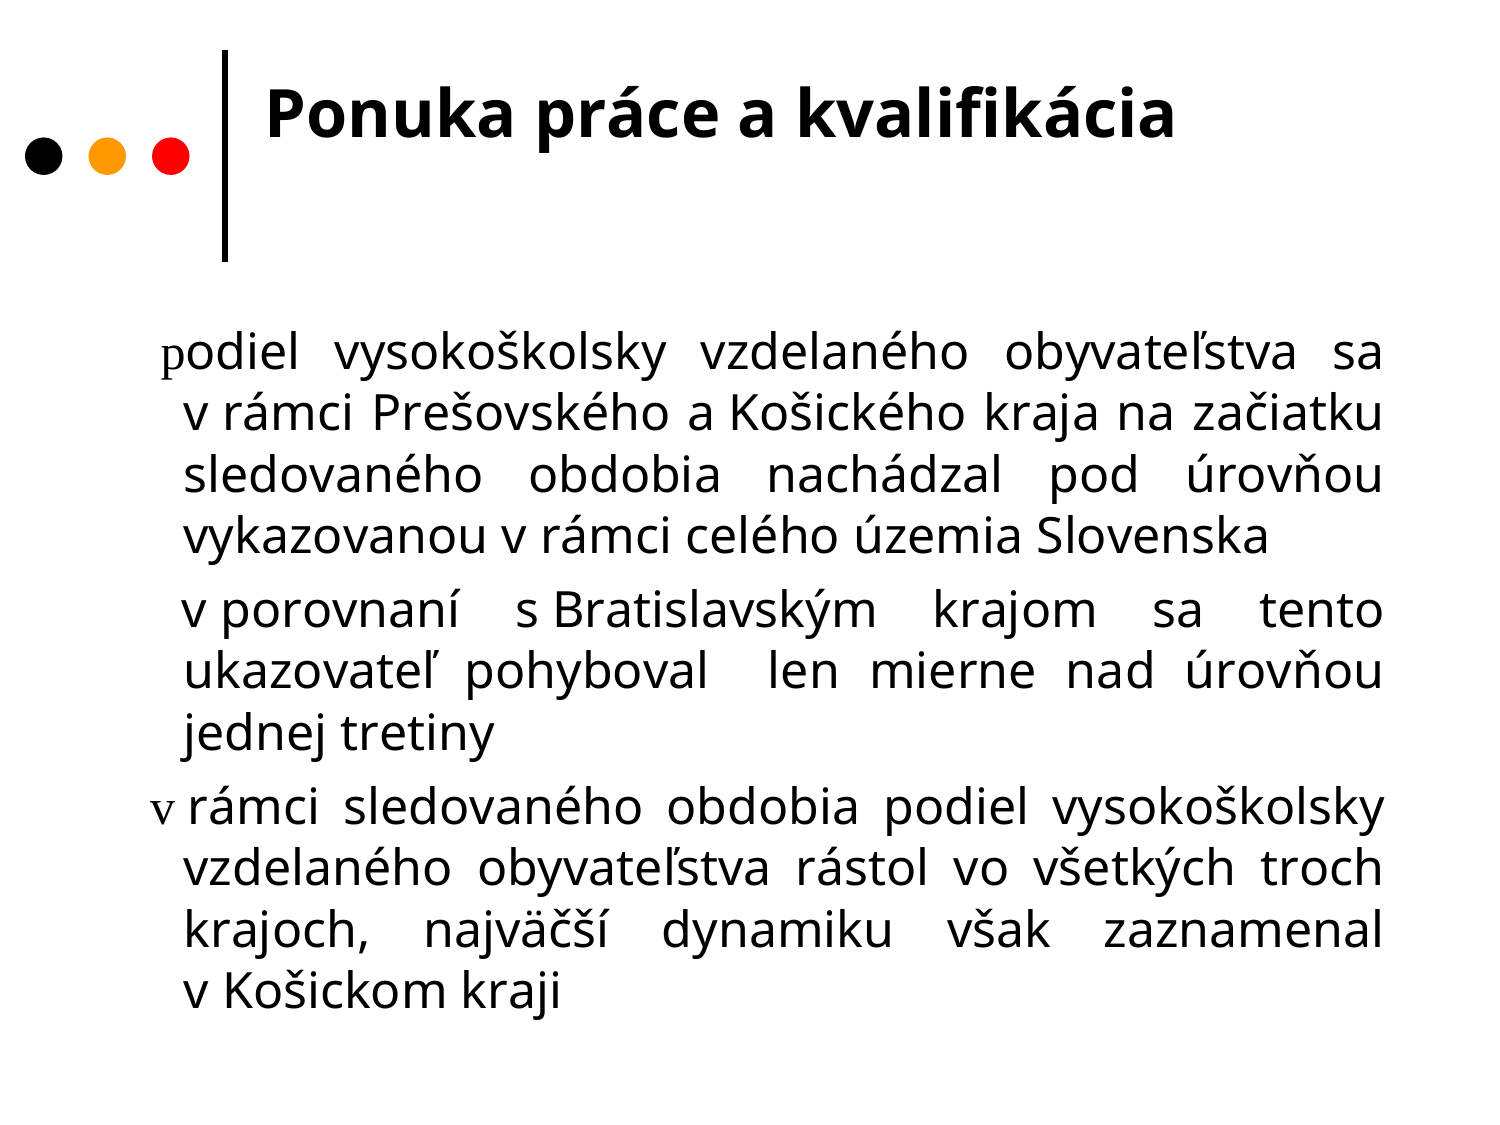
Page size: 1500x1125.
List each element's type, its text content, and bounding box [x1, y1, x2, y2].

list podiel vysokoškolsky vzdelaného obyvateľstva sa v rámci Prešovského a Košického kraja na začiatku sledovaného obdobia nachádzal pod úrovňou vykazovanou v rámci celého územia Slovenska v porovnaní s Bratislavským krajom sa tento ukazovateľ pohyboval len mierne nad úrovňou jednej tretiny v rámci sledovaného obdobia podiel vysokoškolsky vzdelaného obyvateľstva rástol vo všetkých troch krajoch, najväčší dynamiku však zaznamenal v Košickom kraji [112, 312, 1401, 1068]
title Ponuka práce a kvalifikácia [249, 31, 1401, 282]
